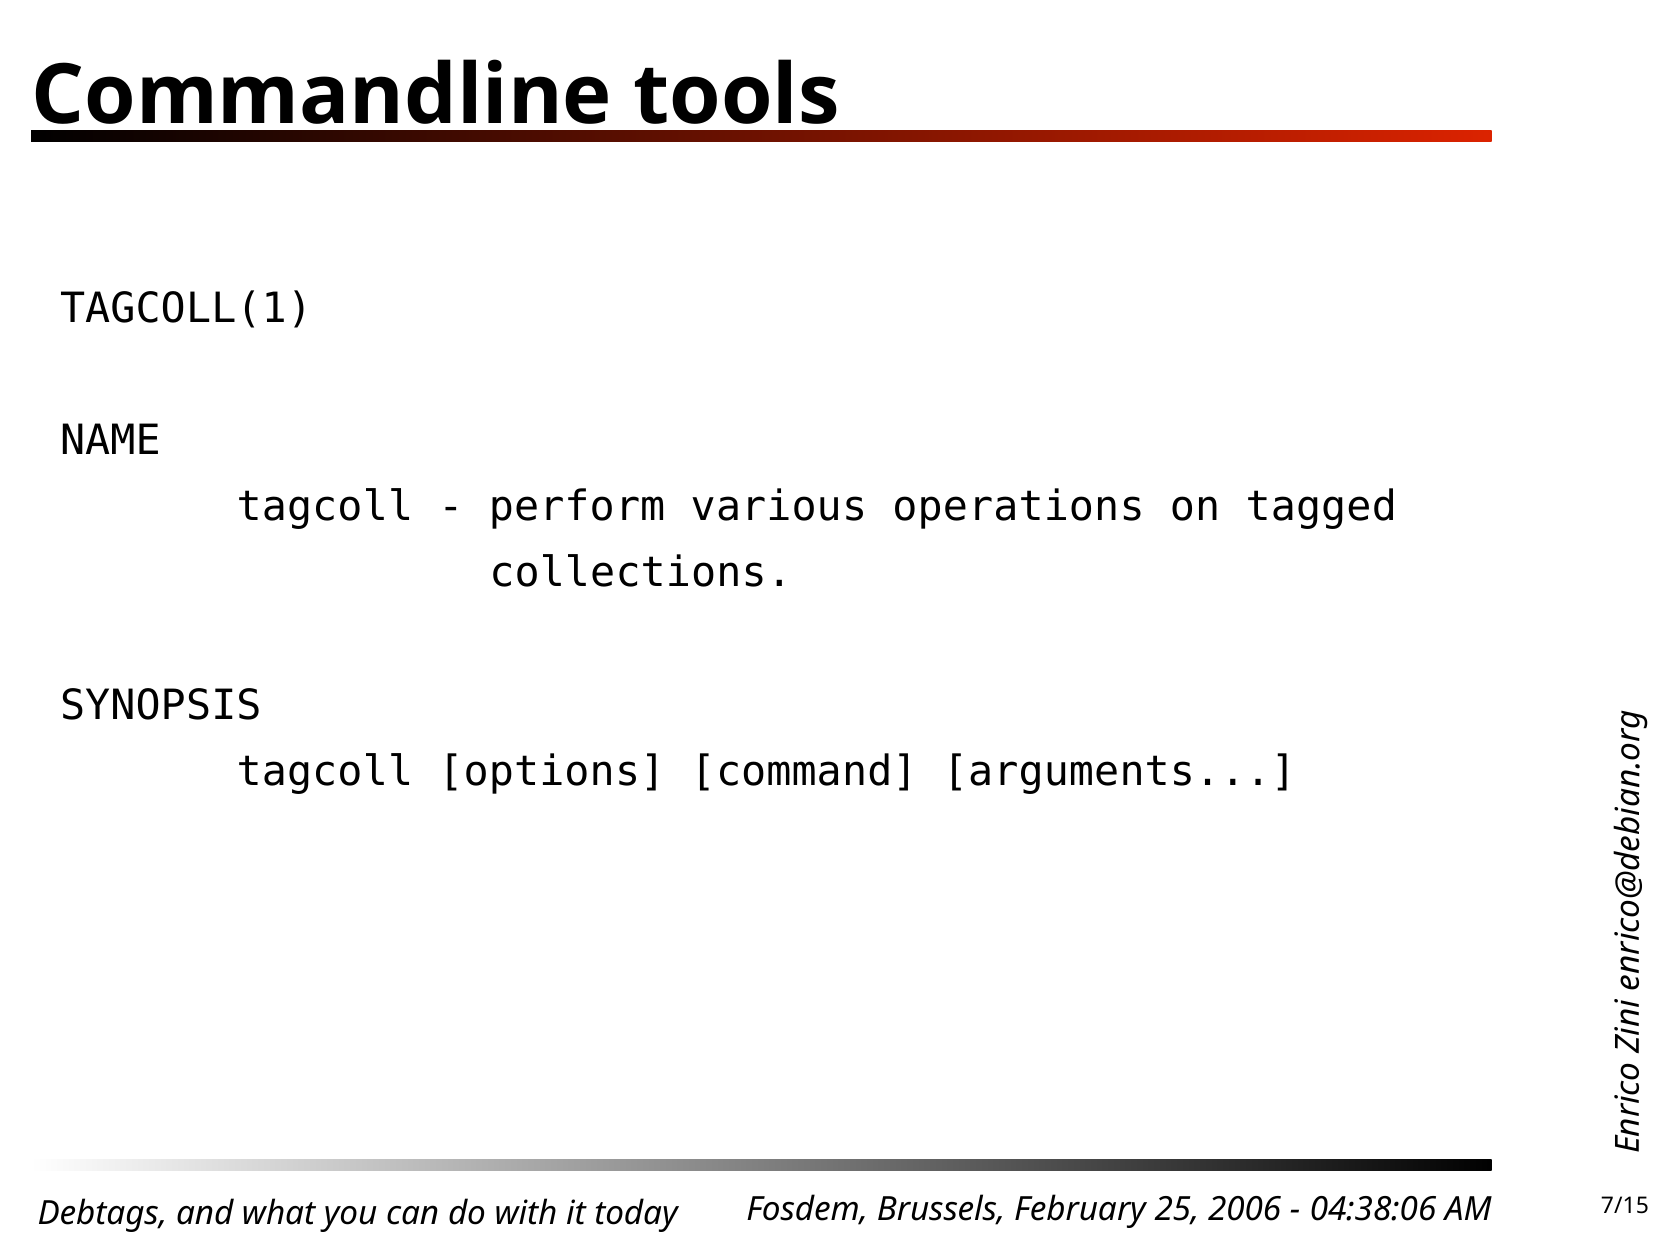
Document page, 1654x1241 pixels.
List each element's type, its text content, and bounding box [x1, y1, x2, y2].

text_box TAGCOLL(1) NAME tagcoll - perform various operations on tagged collections. SYNOPSIS tagcoll [options] [command] [arguments...] [60, 217, 1495, 1138]
text_box Commandline tools [31, 34, 1439, 171]
